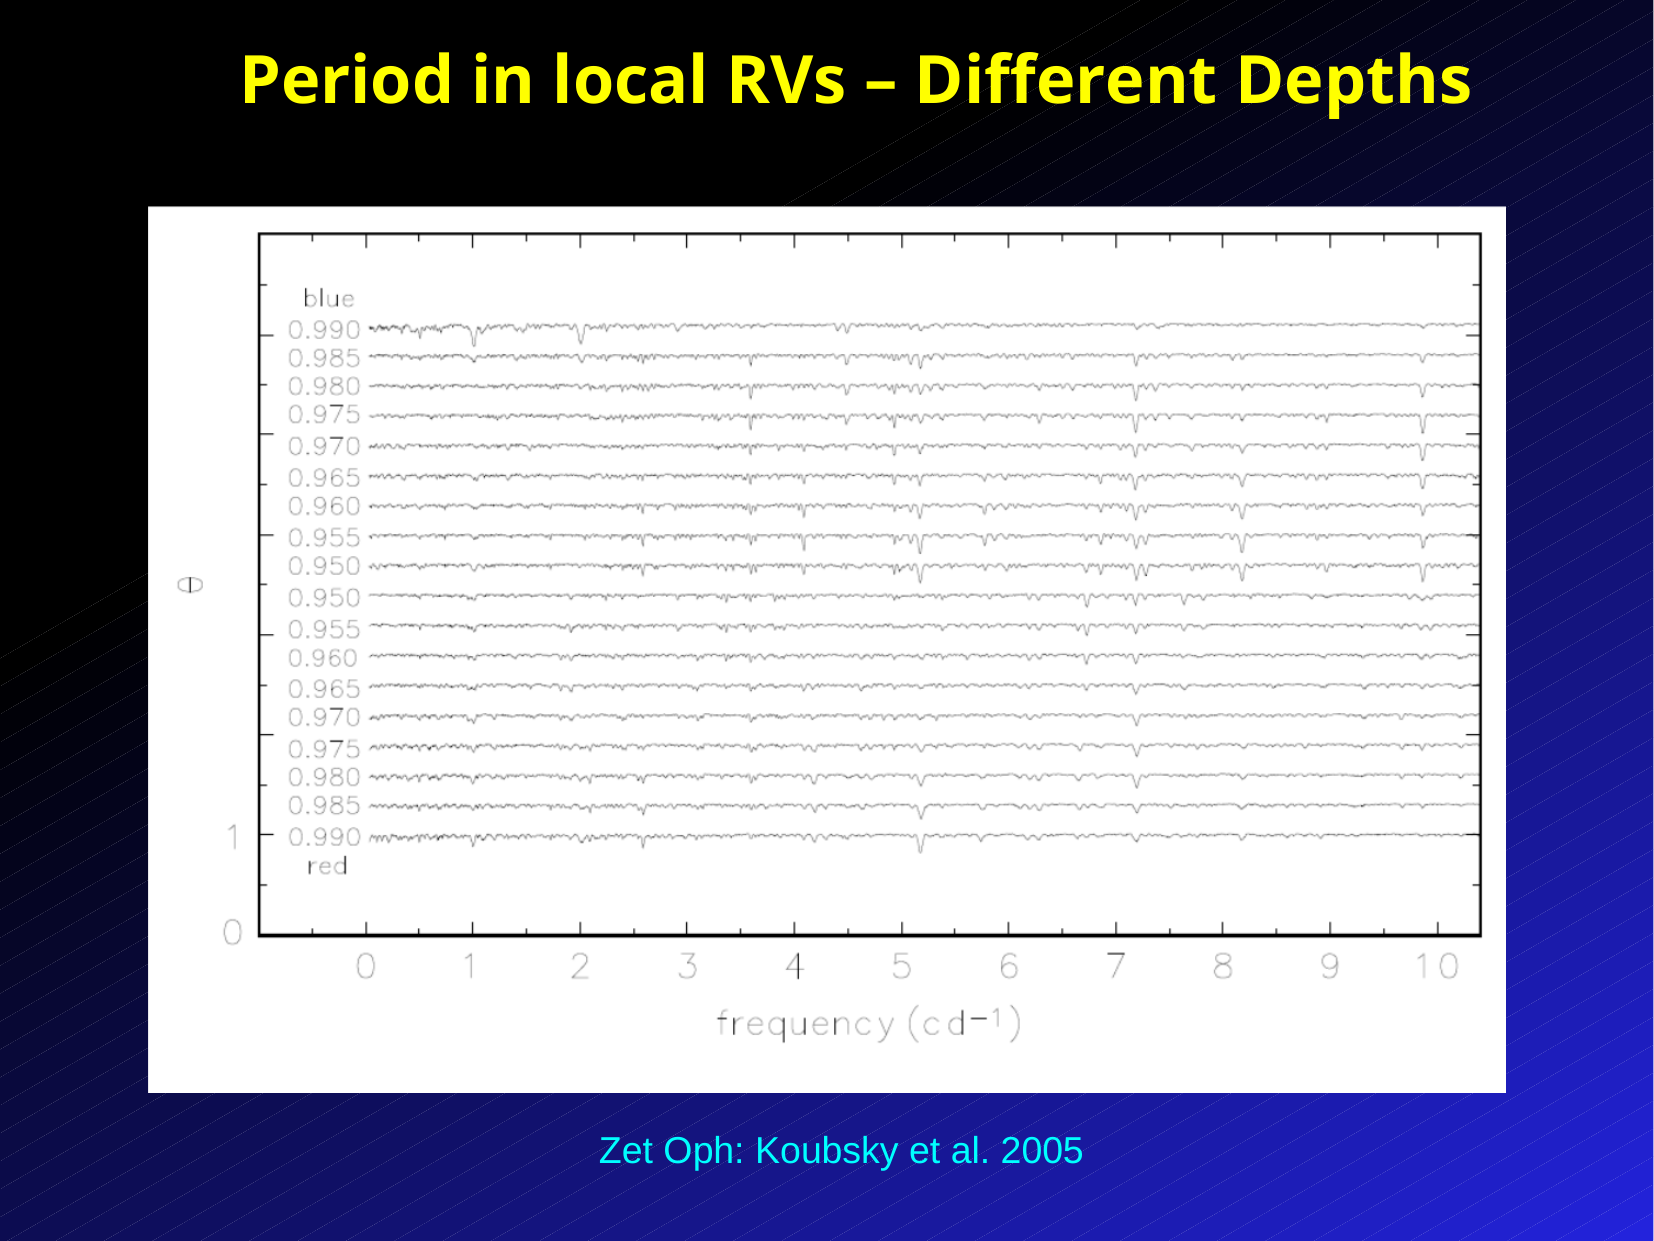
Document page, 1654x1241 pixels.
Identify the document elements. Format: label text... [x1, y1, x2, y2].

text_box Zet Oph: Koubsky et al. 2005 [501, 1122, 1182, 1179]
picture [147, 206, 1506, 1093]
text_box Period in local RVs – Different Depths [118, 36, 1595, 119]
